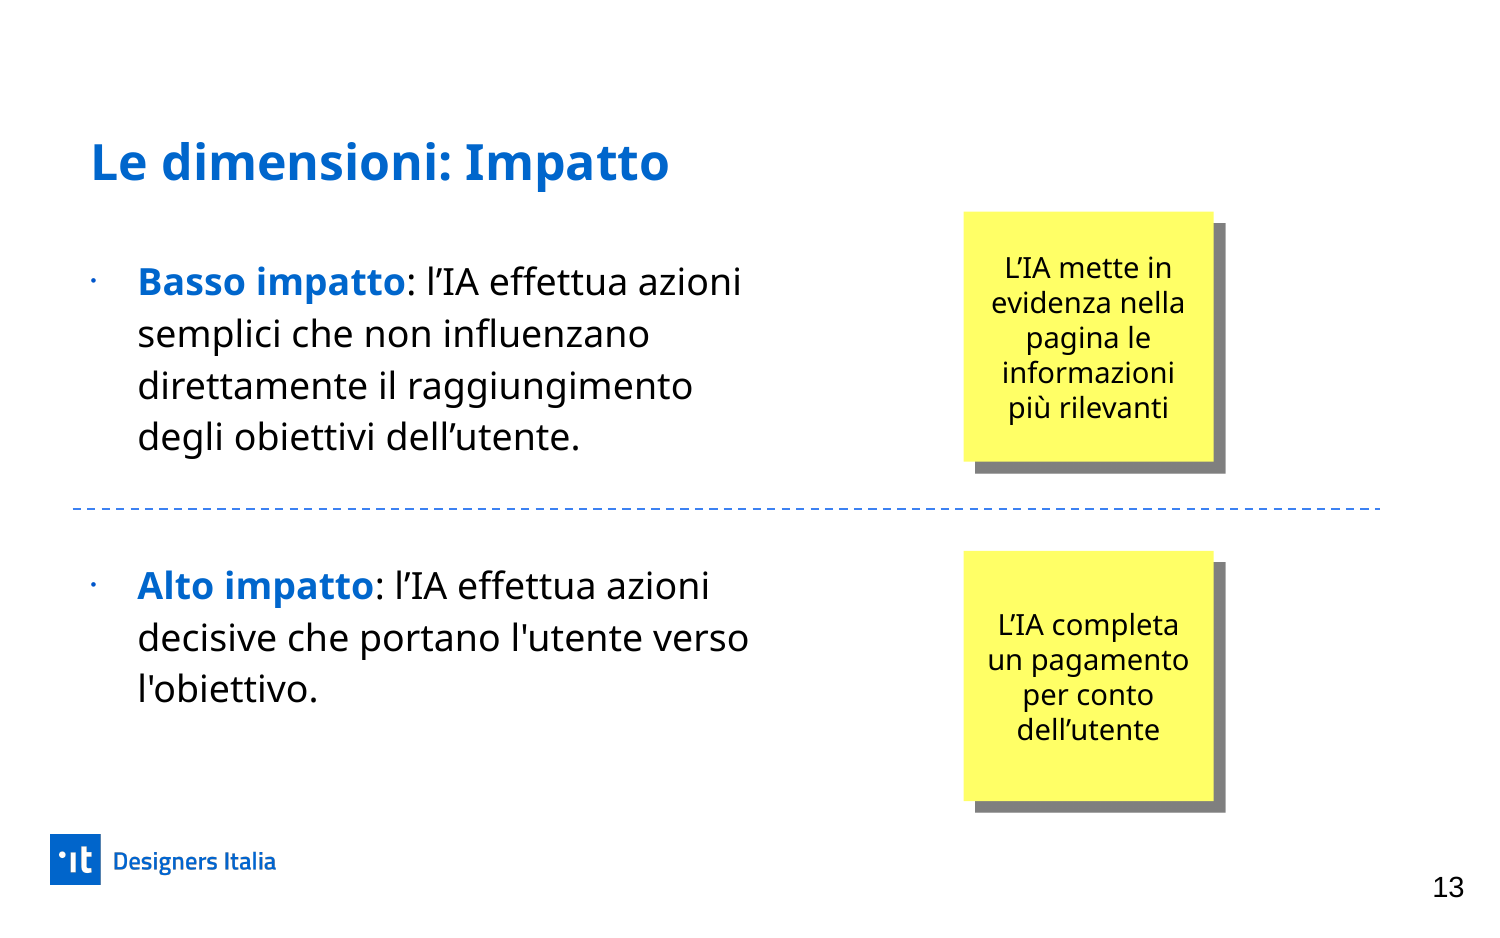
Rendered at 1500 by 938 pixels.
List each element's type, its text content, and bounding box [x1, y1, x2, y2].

slide_number <numero> [1389, 850, 1480, 922]
text_box Basso impatto: l’IA effettua azioni semplici che non influenzano direttamente il raggiungimento degli obiettivi dell’utente. Alto impatto: l’IA effettua azioni decisive che portano l'utente verso l'obiettivo. [75, 236, 782, 726]
picture [50, 834, 289, 885]
text_box L’IA completa un pagamento per conto dell’utente [963, 550, 1214, 802]
text_box L’IA mette in evidenza nella pagina le informazioni più rilevanti [963, 211, 1214, 462]
text_box Le dimensioni: Impatto [75, 115, 782, 196]
